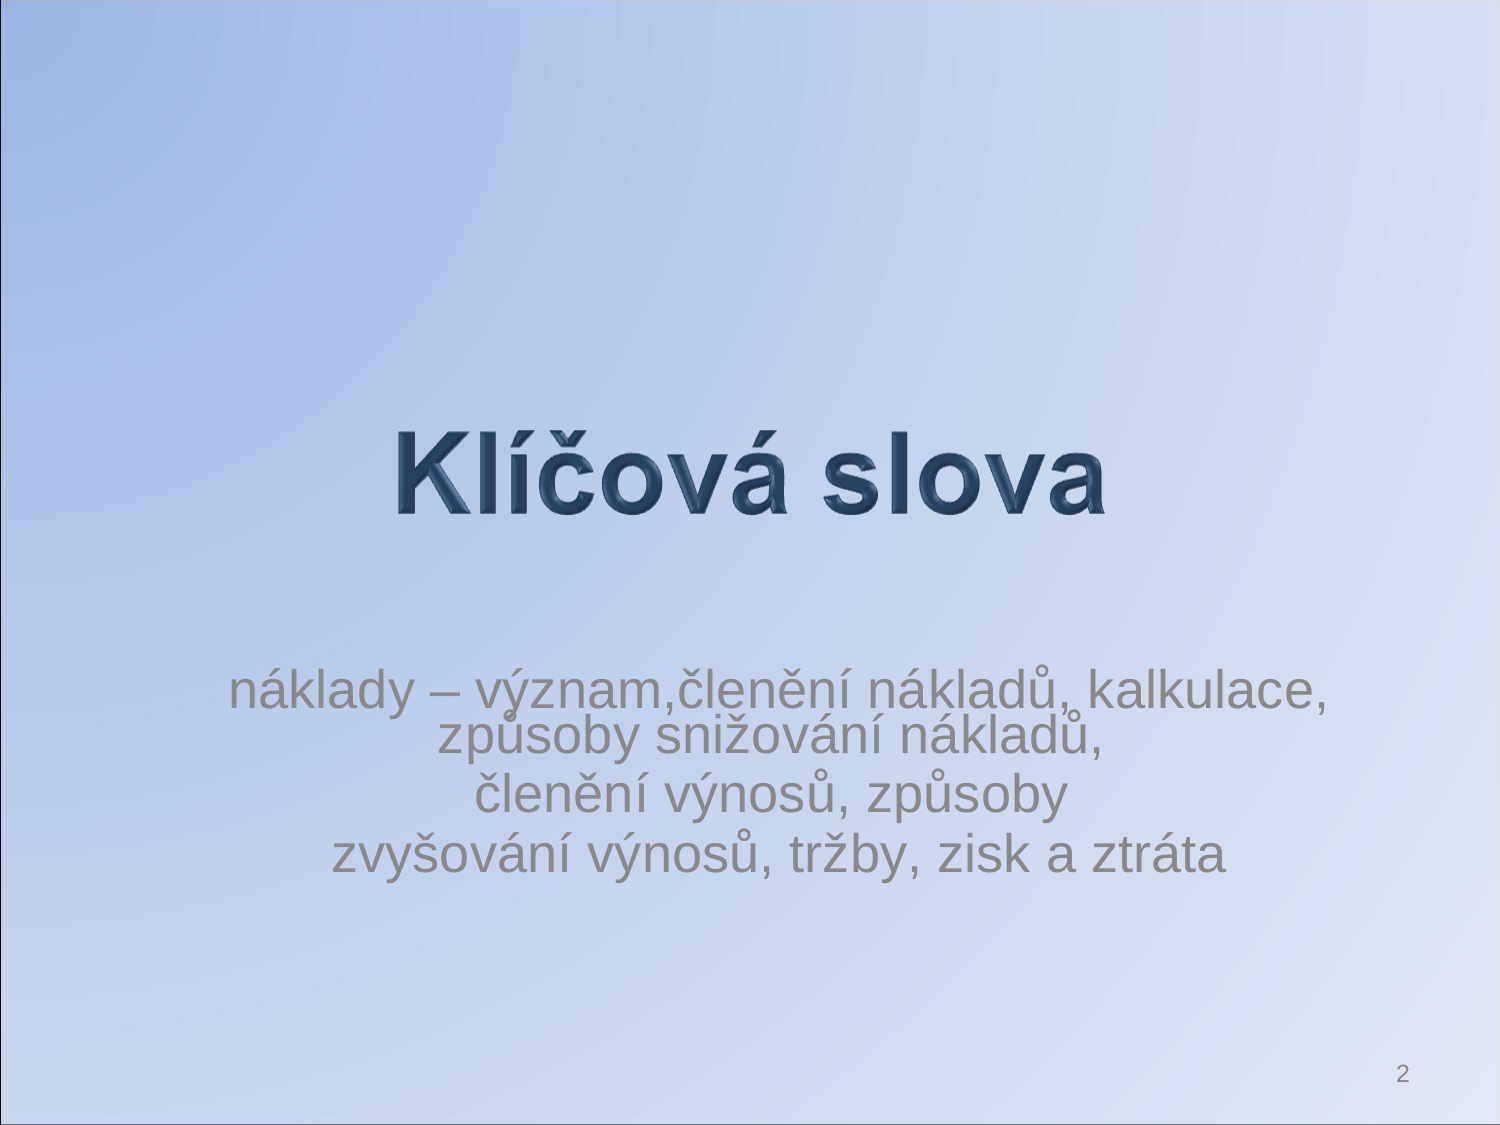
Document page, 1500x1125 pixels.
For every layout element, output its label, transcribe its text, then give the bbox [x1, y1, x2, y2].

picture [0, 0, 1500, 1125]
text_box <číslo> [1074, 1042, 1426, 1103]
text_box náklady – význam,členění nákladů, kalkulace, způsoby snižování nákladů, členění výnosů, způsoby zvyšování výnosů, tržby, zisk a ztráta [194, 586, 1365, 1117]
